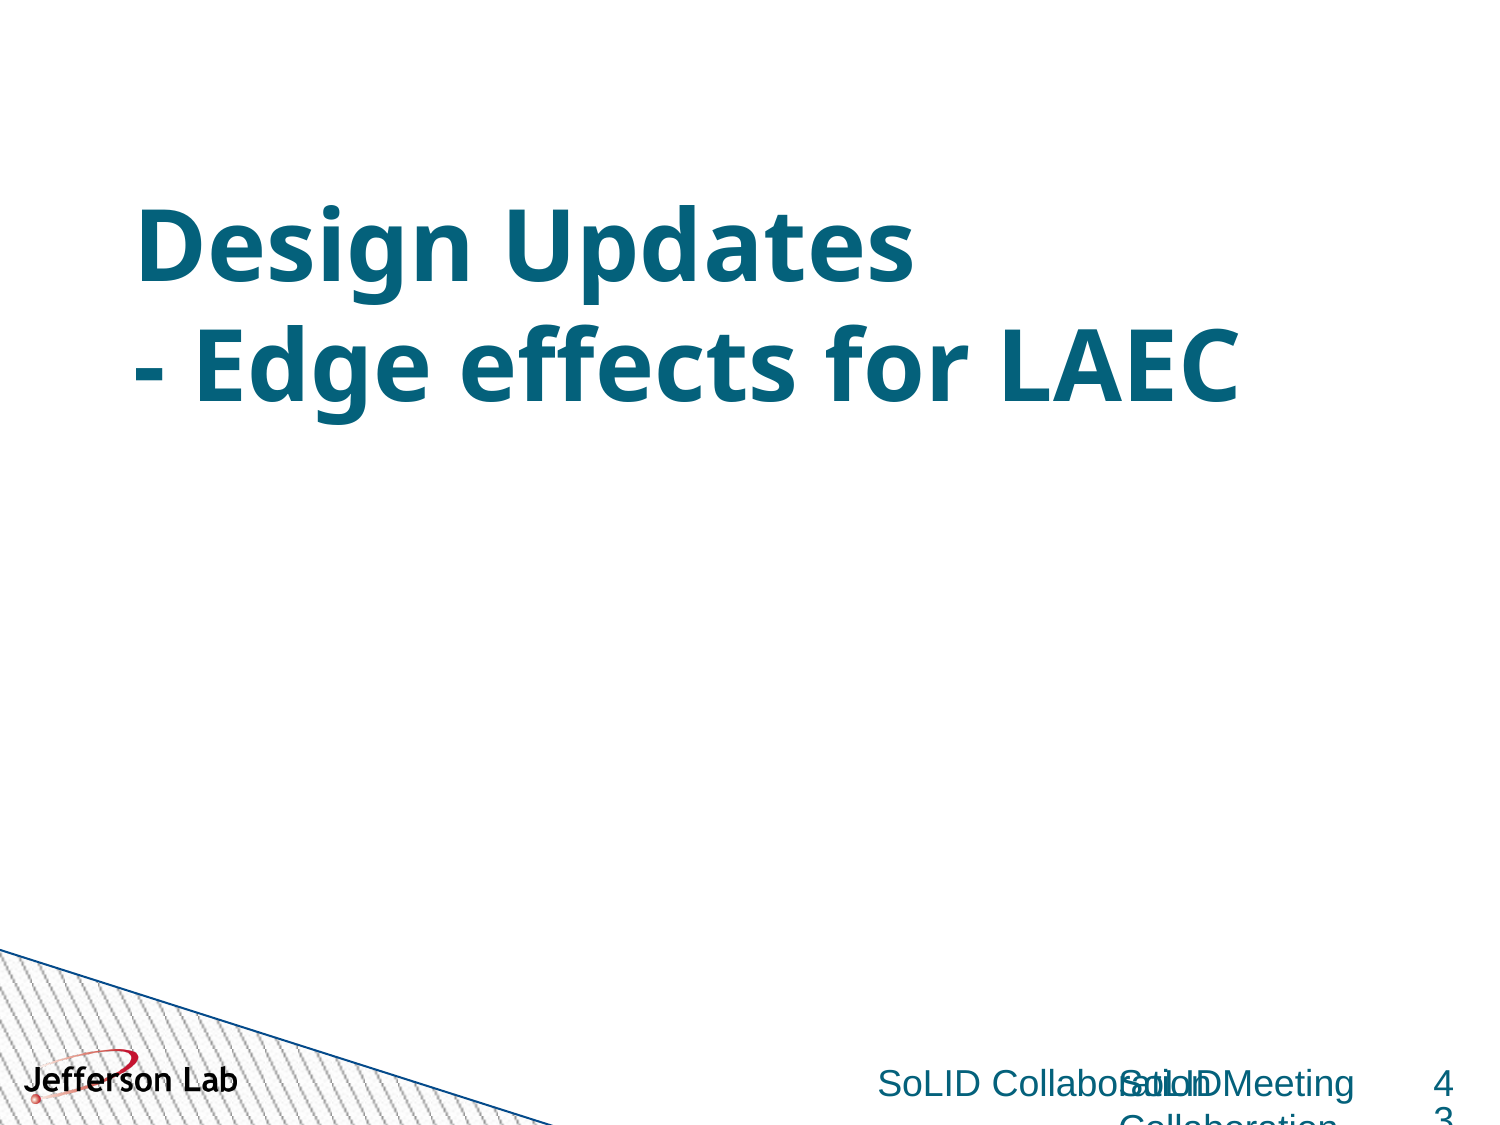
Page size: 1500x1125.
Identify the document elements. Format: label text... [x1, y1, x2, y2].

text_box Design Updates - Edge effects for LAEC [118, 173, 1394, 549]
text_box SoLID Collaboration Meeting [1103, 1051, 1419, 1112]
text_box <number> [1418, 1051, 1479, 1111]
picture [0, 952, 543, 1125]
